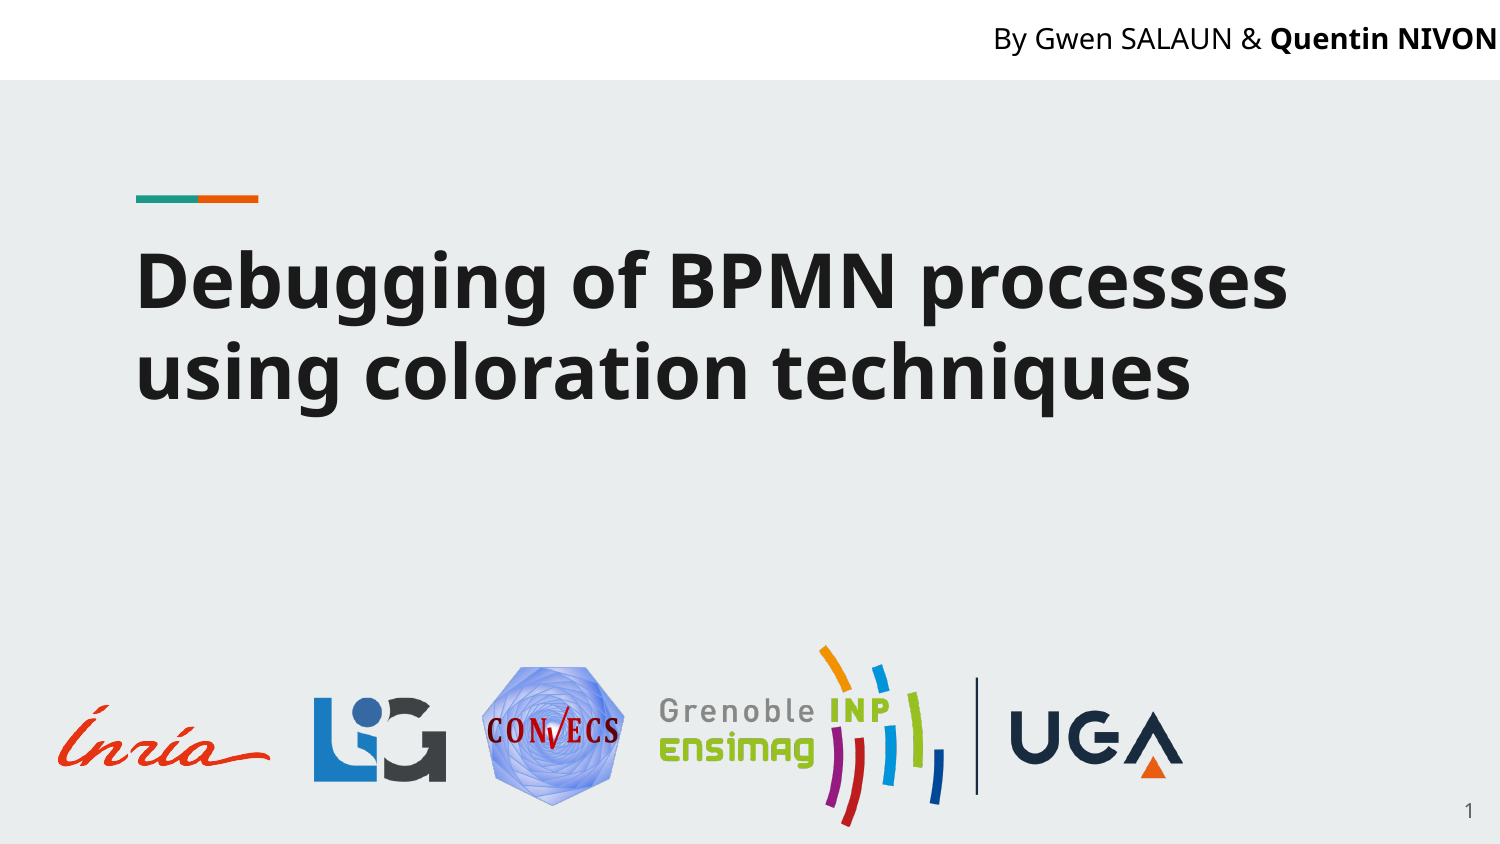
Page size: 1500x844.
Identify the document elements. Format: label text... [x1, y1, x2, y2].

picture [314, 691, 446, 782]
text_box By Gwen SALAUN & Quentin NIVON [978, 5, 1500, 71]
title Debugging of BPMN processes using coloration techniques [119, 216, 1381, 490]
slide_number <numéro> [1400, 779, 1491, 844]
picture [48, 620, 280, 844]
picture [660, 645, 1183, 827]
picture [481, 666, 625, 806]
